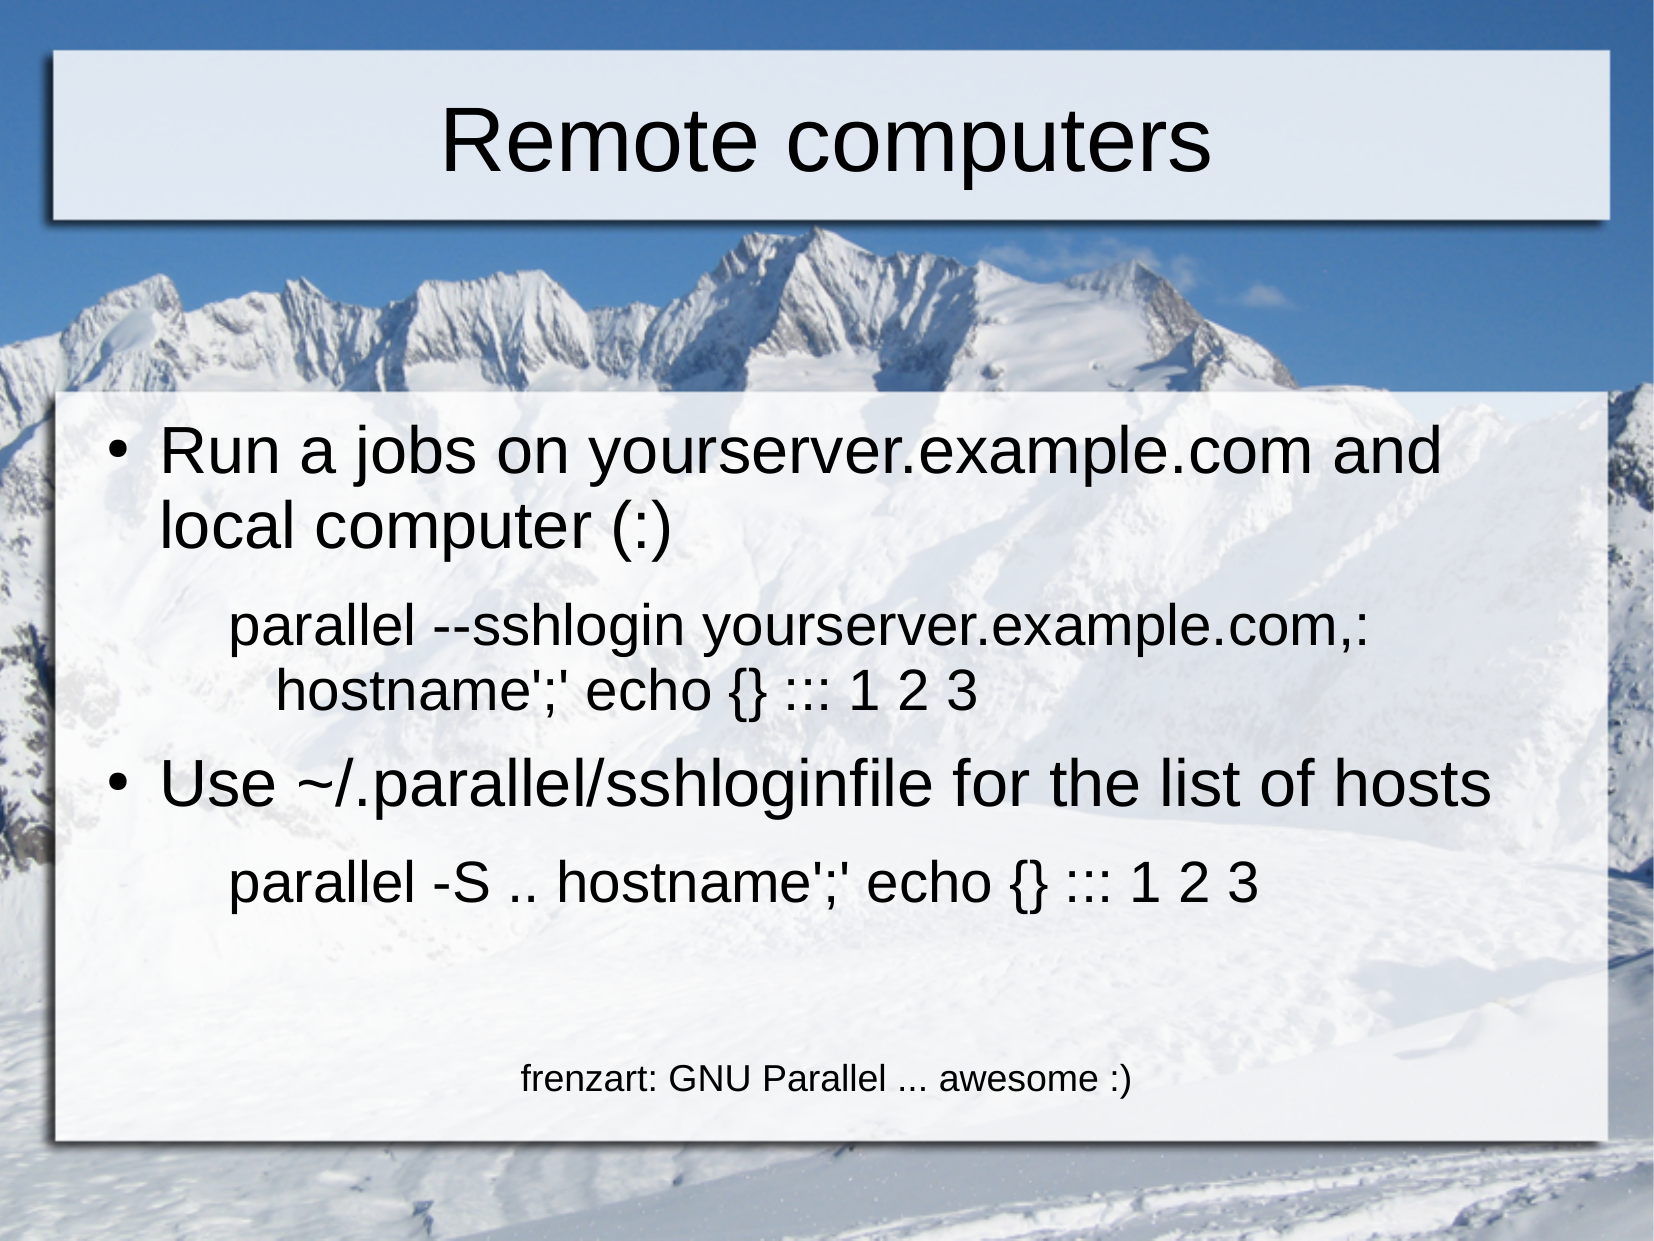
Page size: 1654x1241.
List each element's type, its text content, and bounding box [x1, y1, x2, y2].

text_box frenzart‎: GNU Parallel ... awesome :) [505, 1050, 1148, 1141]
list Run a jobs on yourserver.example.com and local computer (:) parallel --sshlogin yourserver.example.com,: hostname';' echo {} ::: 1 2 3 Use ~/.parallel/sshloginfile for the list of hosts parallel -S .. hostname';' echo {} ::: 1 2 3 [88, 413, 1571, 1218]
picture [0, 0, 1654, 1241]
title Remote computers [59, 68, 1595, 212]
